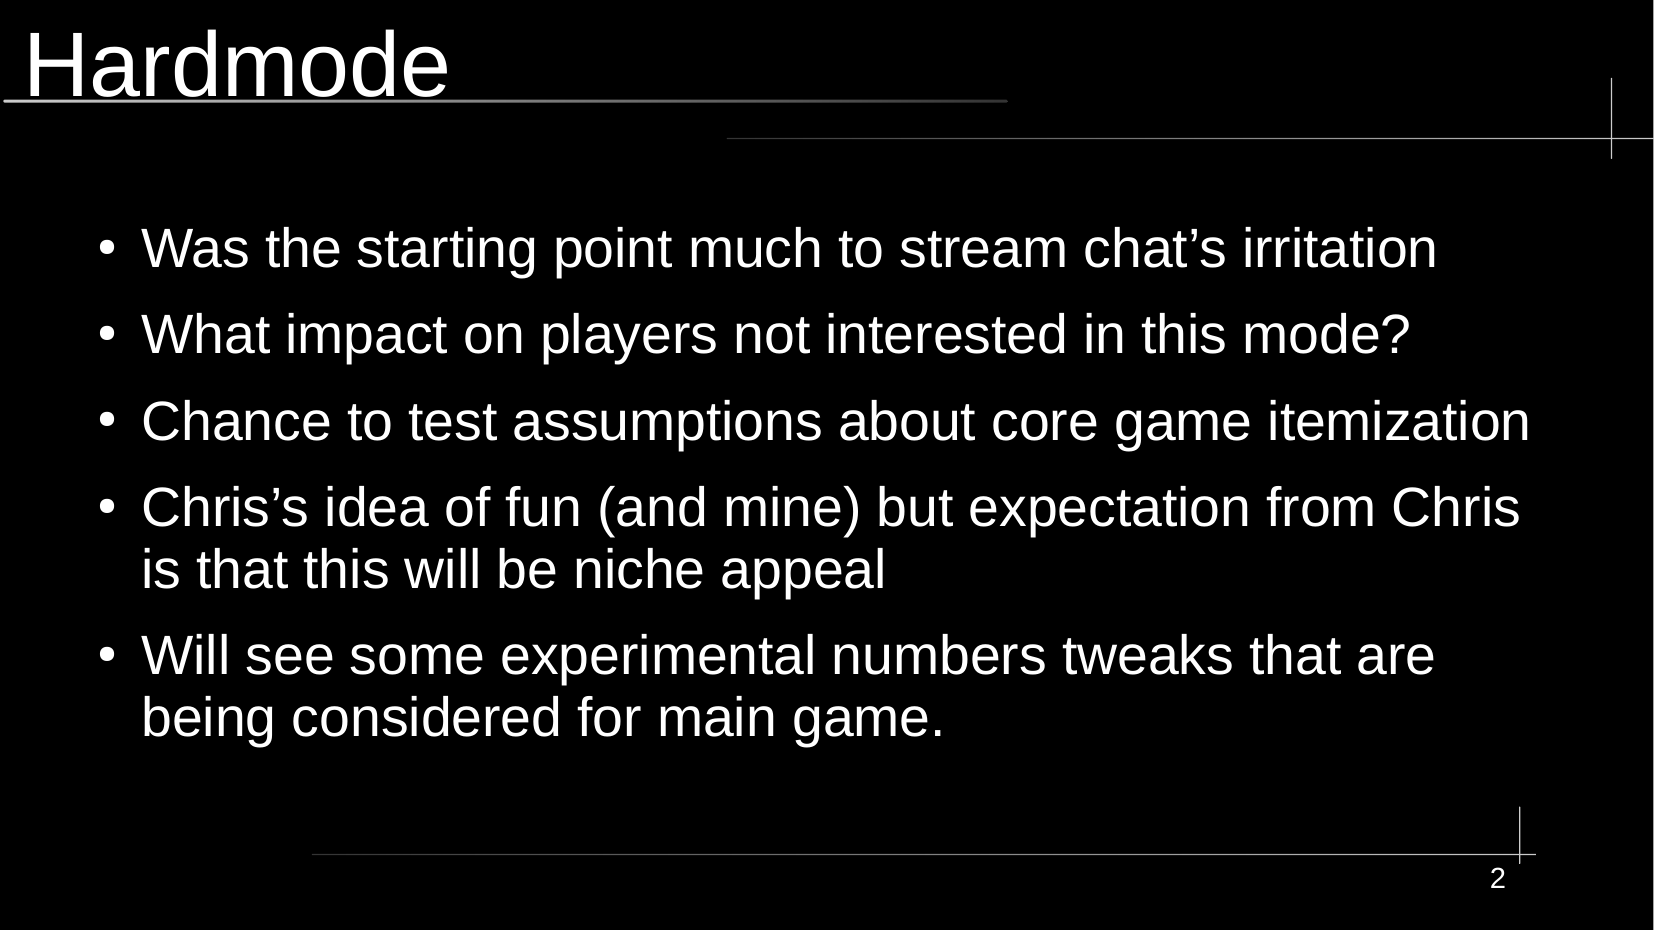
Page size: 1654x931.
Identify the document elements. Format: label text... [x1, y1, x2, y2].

title Hardmode [23, 11, 1589, 119]
list Was the starting point much to stream chat’s irritation What impact on players not interested in this mode? Chance to test assumptions about core game itemization Chris’s idea of fun (and mine) but expectation from Chris is that this will be niche appeal Will see some experimental numbers tweaks that are being considered for main game. [82, 217, 1571, 758]
